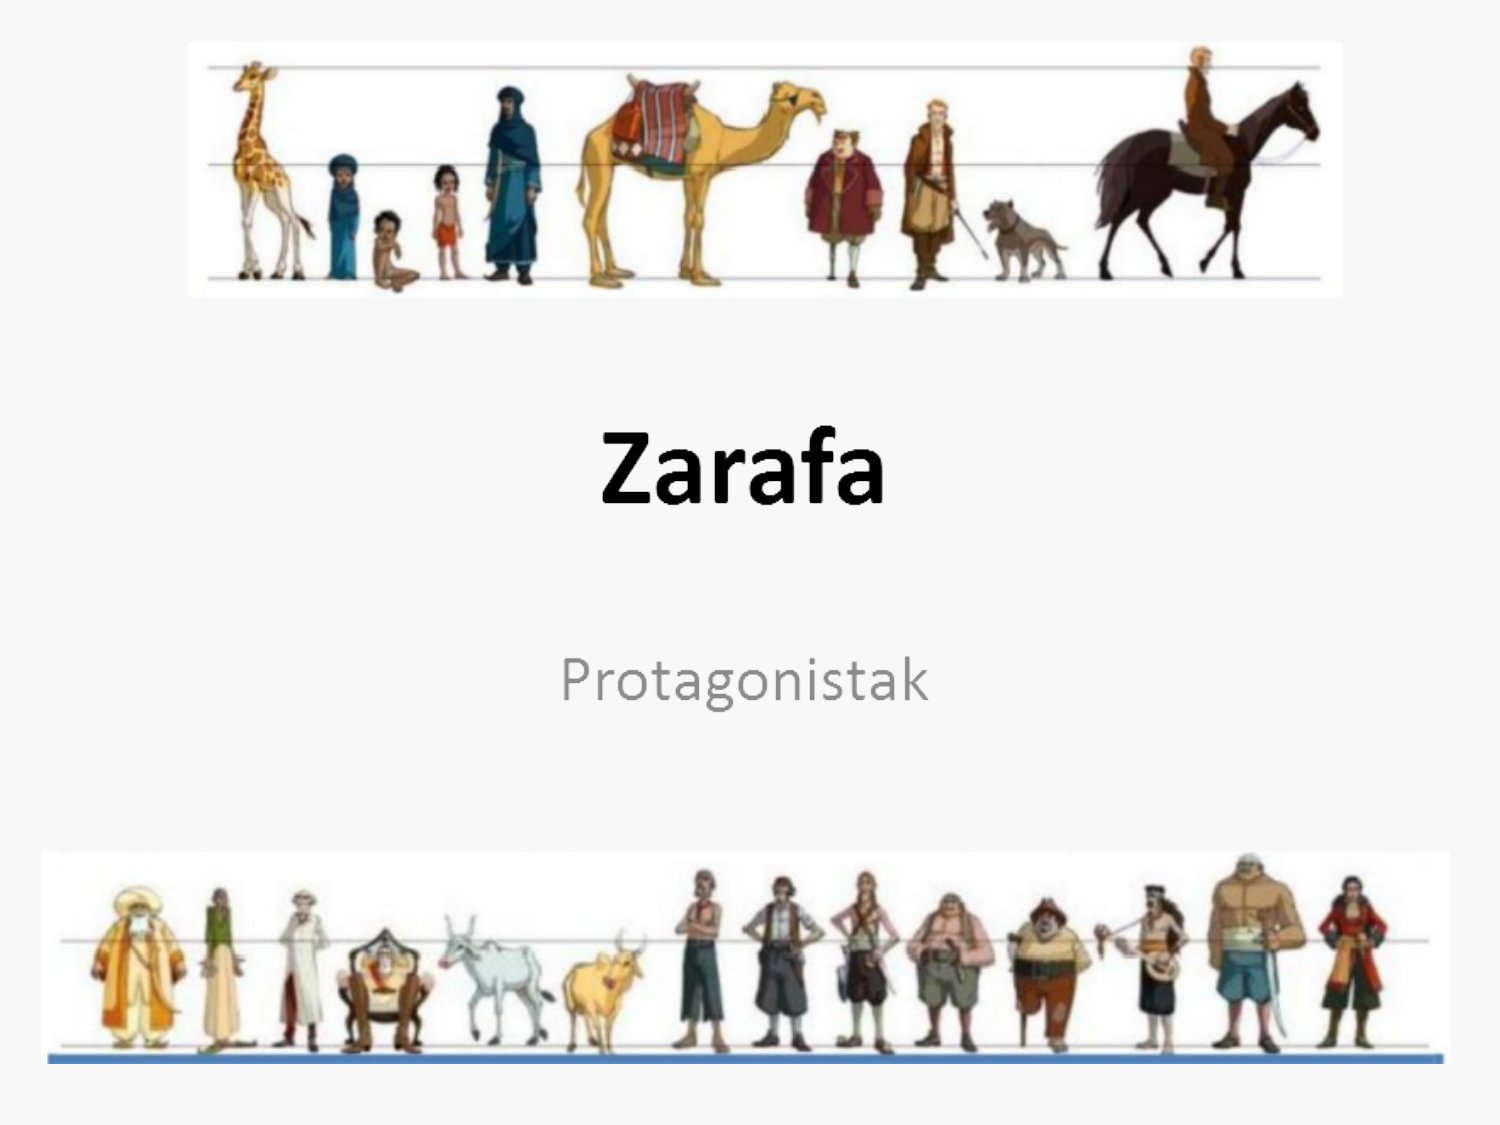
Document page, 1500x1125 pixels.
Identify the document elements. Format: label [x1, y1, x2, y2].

picture [41, 42, 1450, 1064]
